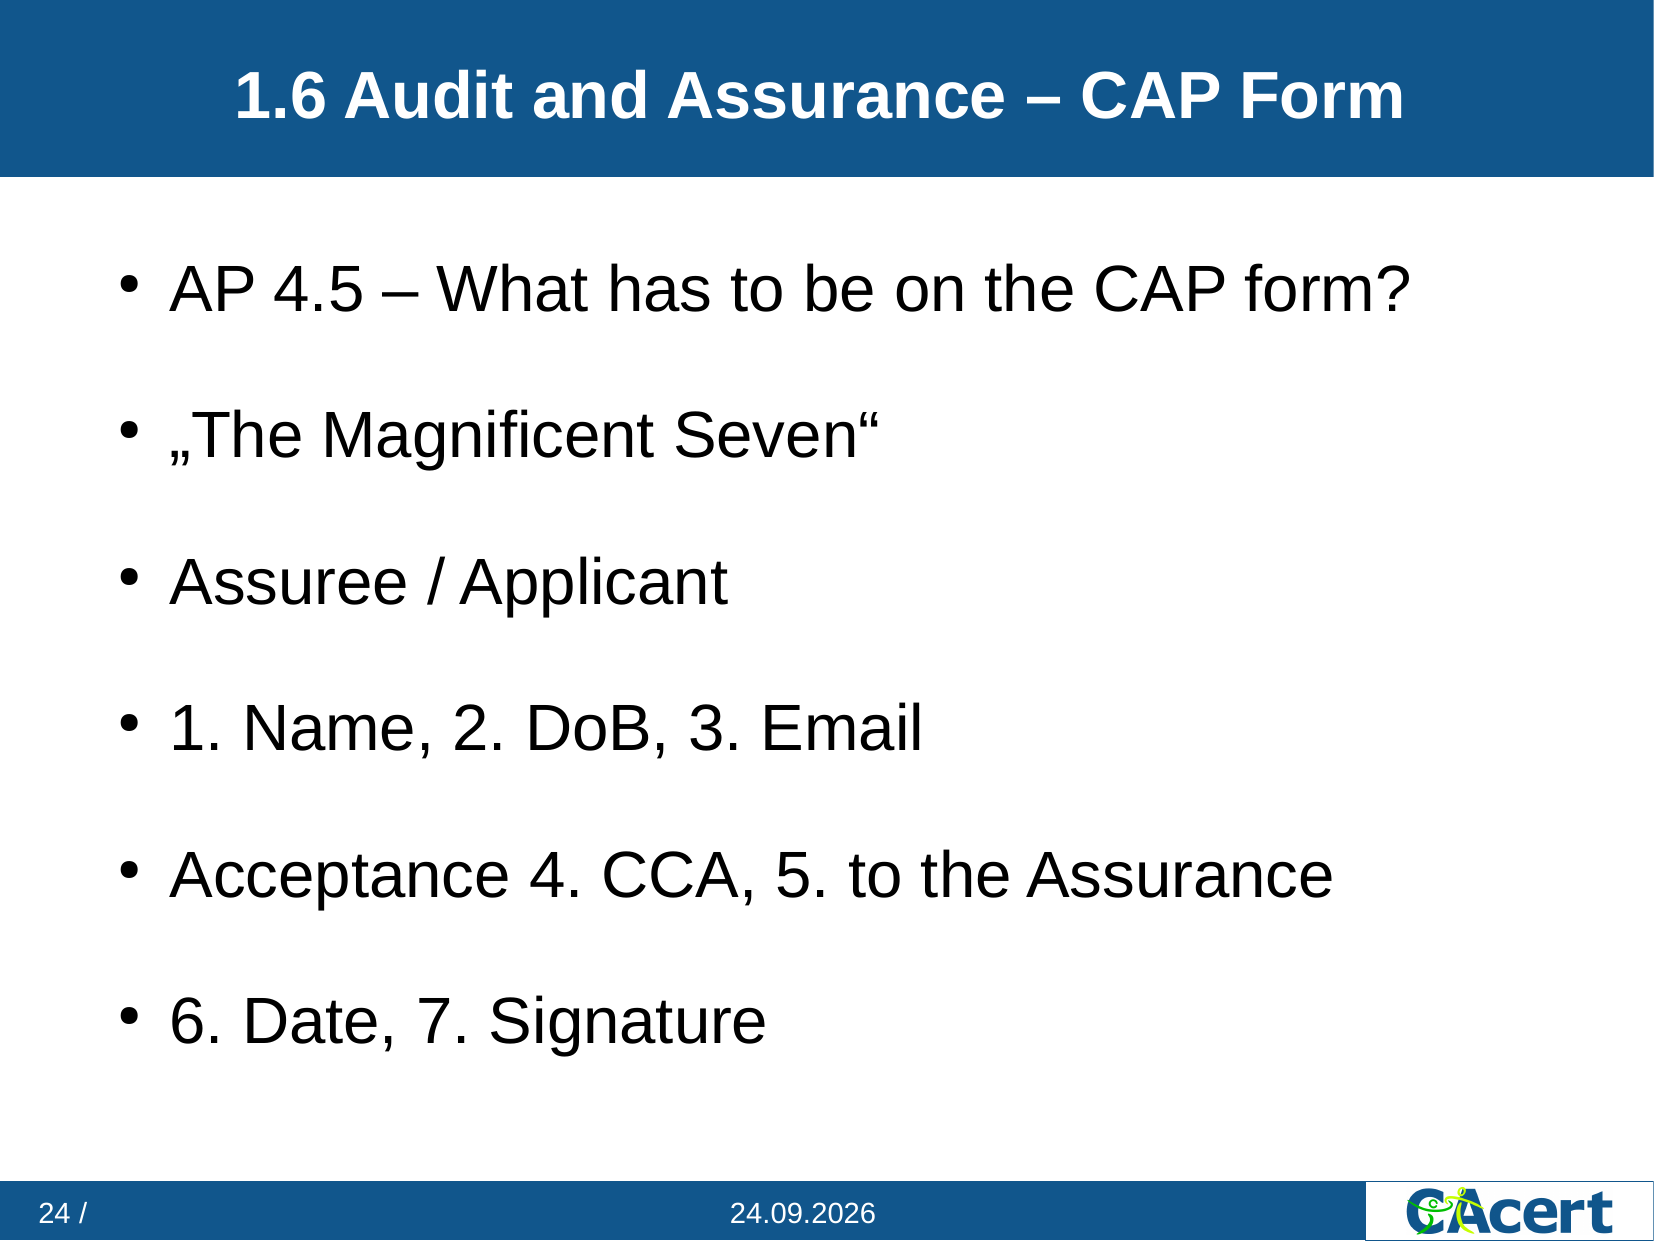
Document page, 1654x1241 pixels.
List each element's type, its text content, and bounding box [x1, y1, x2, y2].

title 1.6 Audit and Assurance – CAP Form [76, 17, 1565, 166]
list AP 4.5 – What has to be on the CAP form? „The Magnificent Seven“ Assuree / Applicant 1. Name, 2. DoB, 3. Email Acceptance 4. CCA, 5. to the Assurance 6. Date, 7. Signature [82, 206, 1625, 1065]
